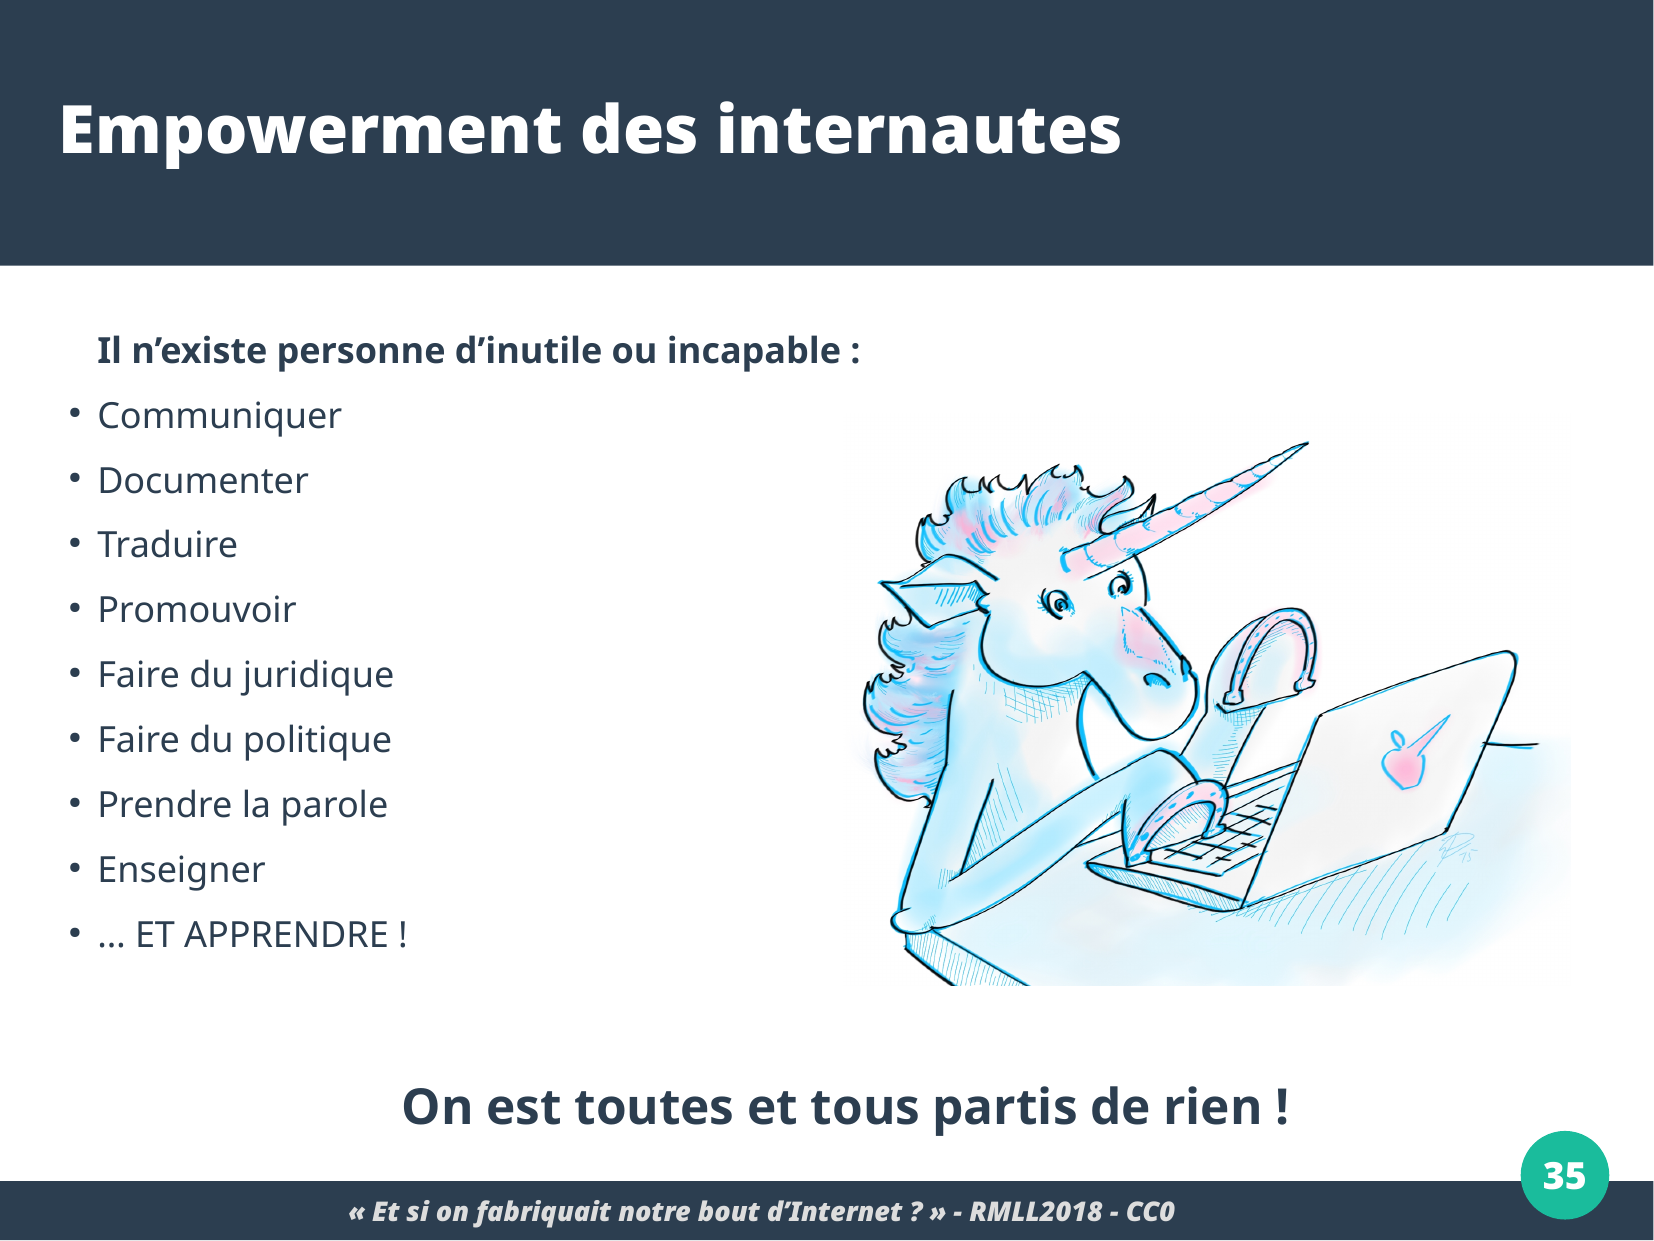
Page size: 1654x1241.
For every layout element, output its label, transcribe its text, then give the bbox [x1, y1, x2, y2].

picture [843, 413, 1571, 986]
list Il n’existe personne d’inutile ou incapable : Communiquer Documenter Traduire Promouvoir Faire du juridique Faire du politique Prendre la parole Enseigner … ET APPRENDRE ! On est toutes et tous partis de rien ! [59, 324, 1595, 1152]
title Empowerment des internautes [59, 49, 1595, 207]
